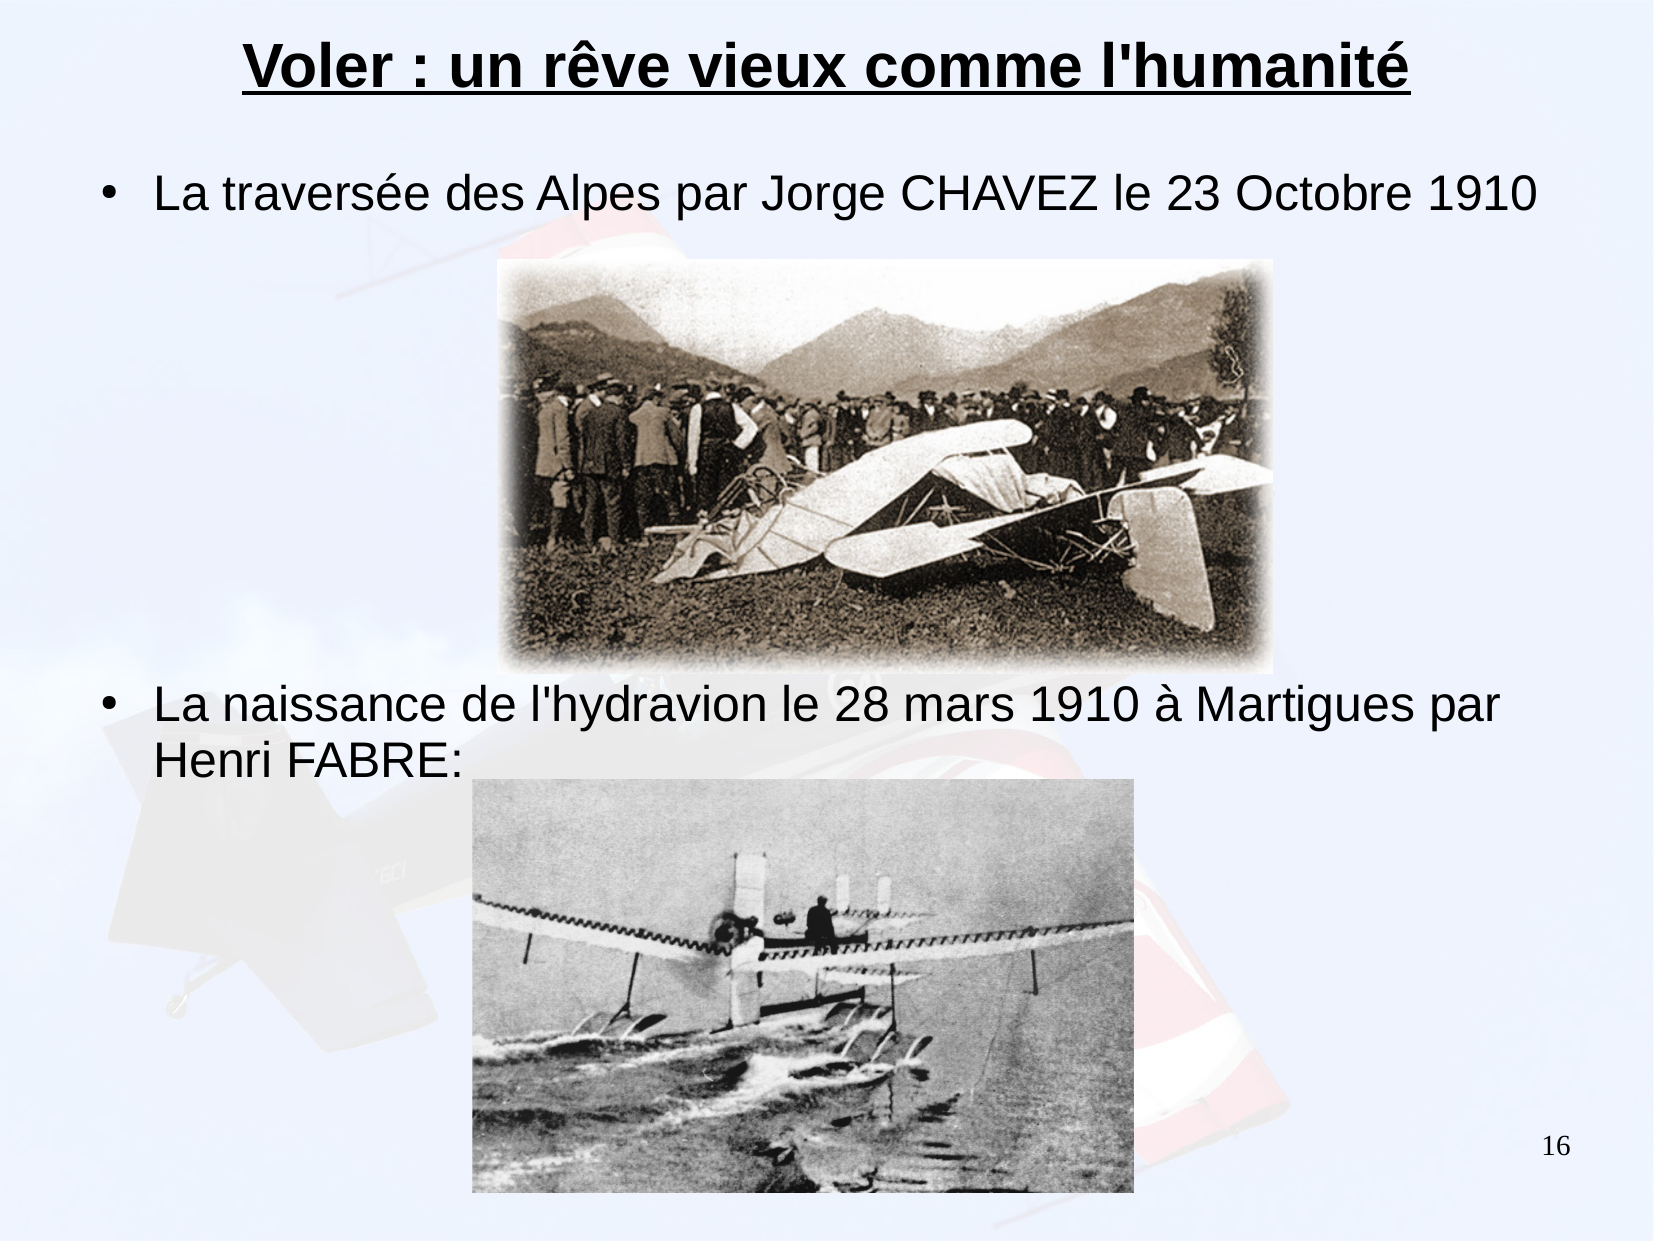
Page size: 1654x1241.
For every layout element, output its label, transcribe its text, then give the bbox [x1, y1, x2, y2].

picture [0, 0, 1654, 1241]
title Voler : un rêve vieux comme l'humanité [82, 31, 1571, 101]
list La traversée des Alpes par Jorge CHAVEZ le 23 Octobre 1910 La naissance de l'hydravion le 28 mars 1910 à Martigues par Henri FABRE: [82, 165, 1571, 885]
